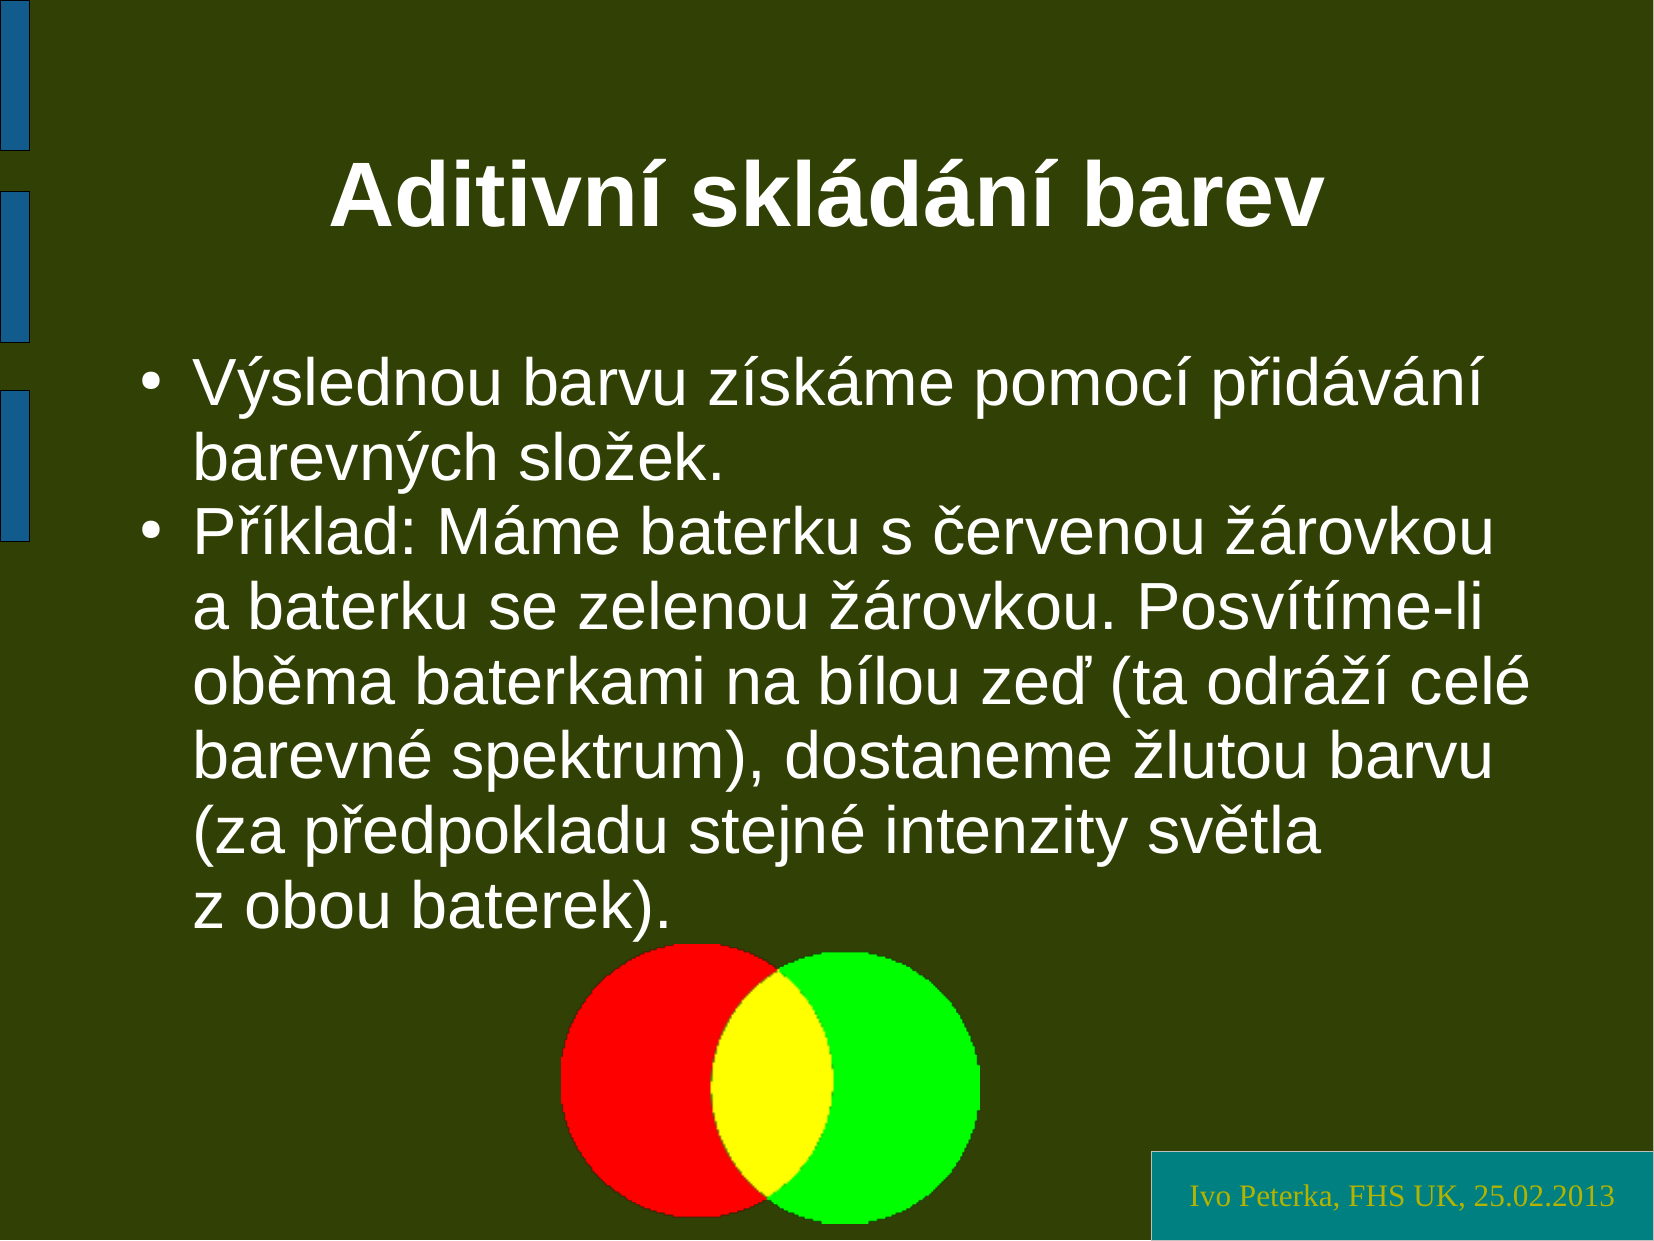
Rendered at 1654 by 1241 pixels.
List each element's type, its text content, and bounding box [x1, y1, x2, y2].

picture [561, 944, 980, 1224]
list Výslednou barvu získáme pomocí přidávání barevných složek. Příklad: Máme baterku s červenou žárovkou a baterku se zelenou žárovkou. Posvítíme-li oběma baterkami na bílou zeď (ta odráží celé barevné spektrum), dostaneme žlutou barvu (za předpokladu stejné intenzity světla z obou baterek). [121, 344, 1534, 1112]
title Aditivní skládání barev [121, 98, 1534, 291]
